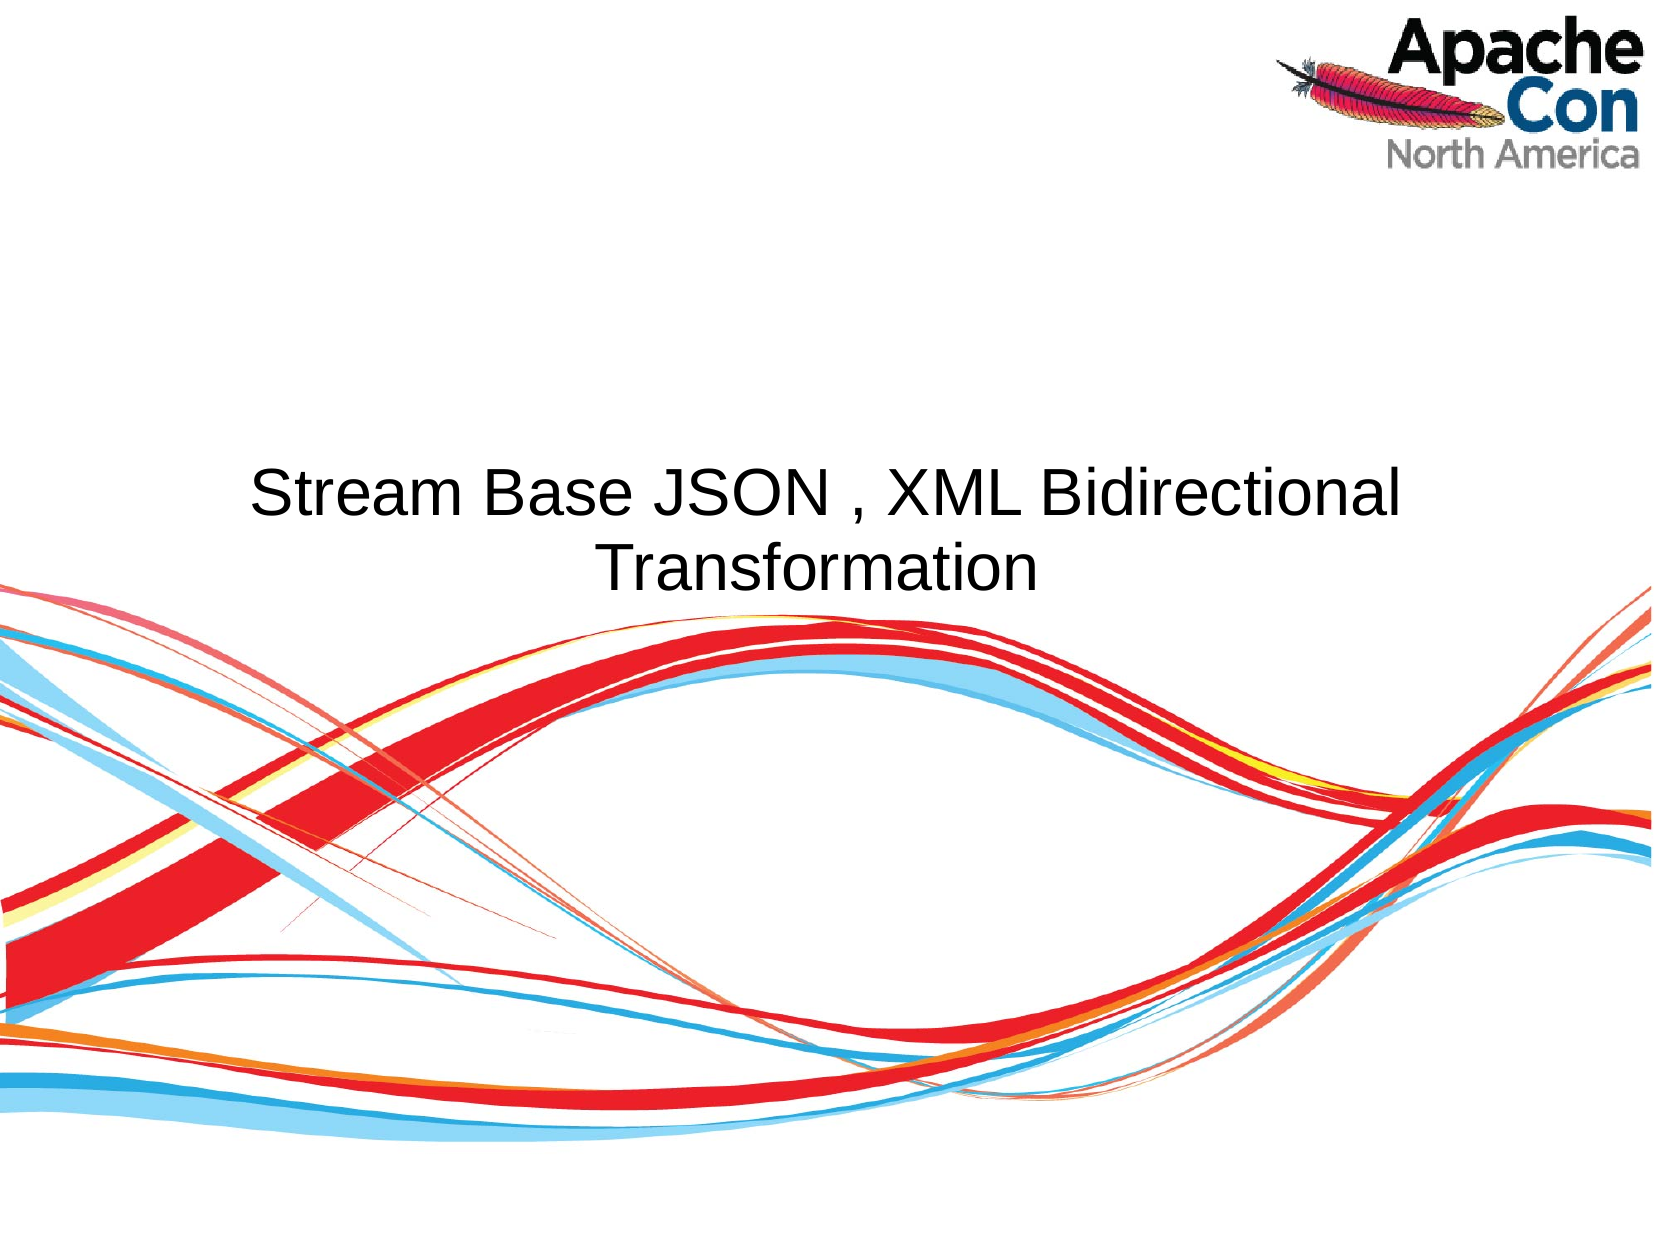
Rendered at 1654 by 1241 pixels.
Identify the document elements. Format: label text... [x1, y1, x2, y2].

picture [0, 0, 1654, 1174]
subtitle Stream Base JSON , XML Bidirectional Transformation [82, 52, 1571, 1007]
